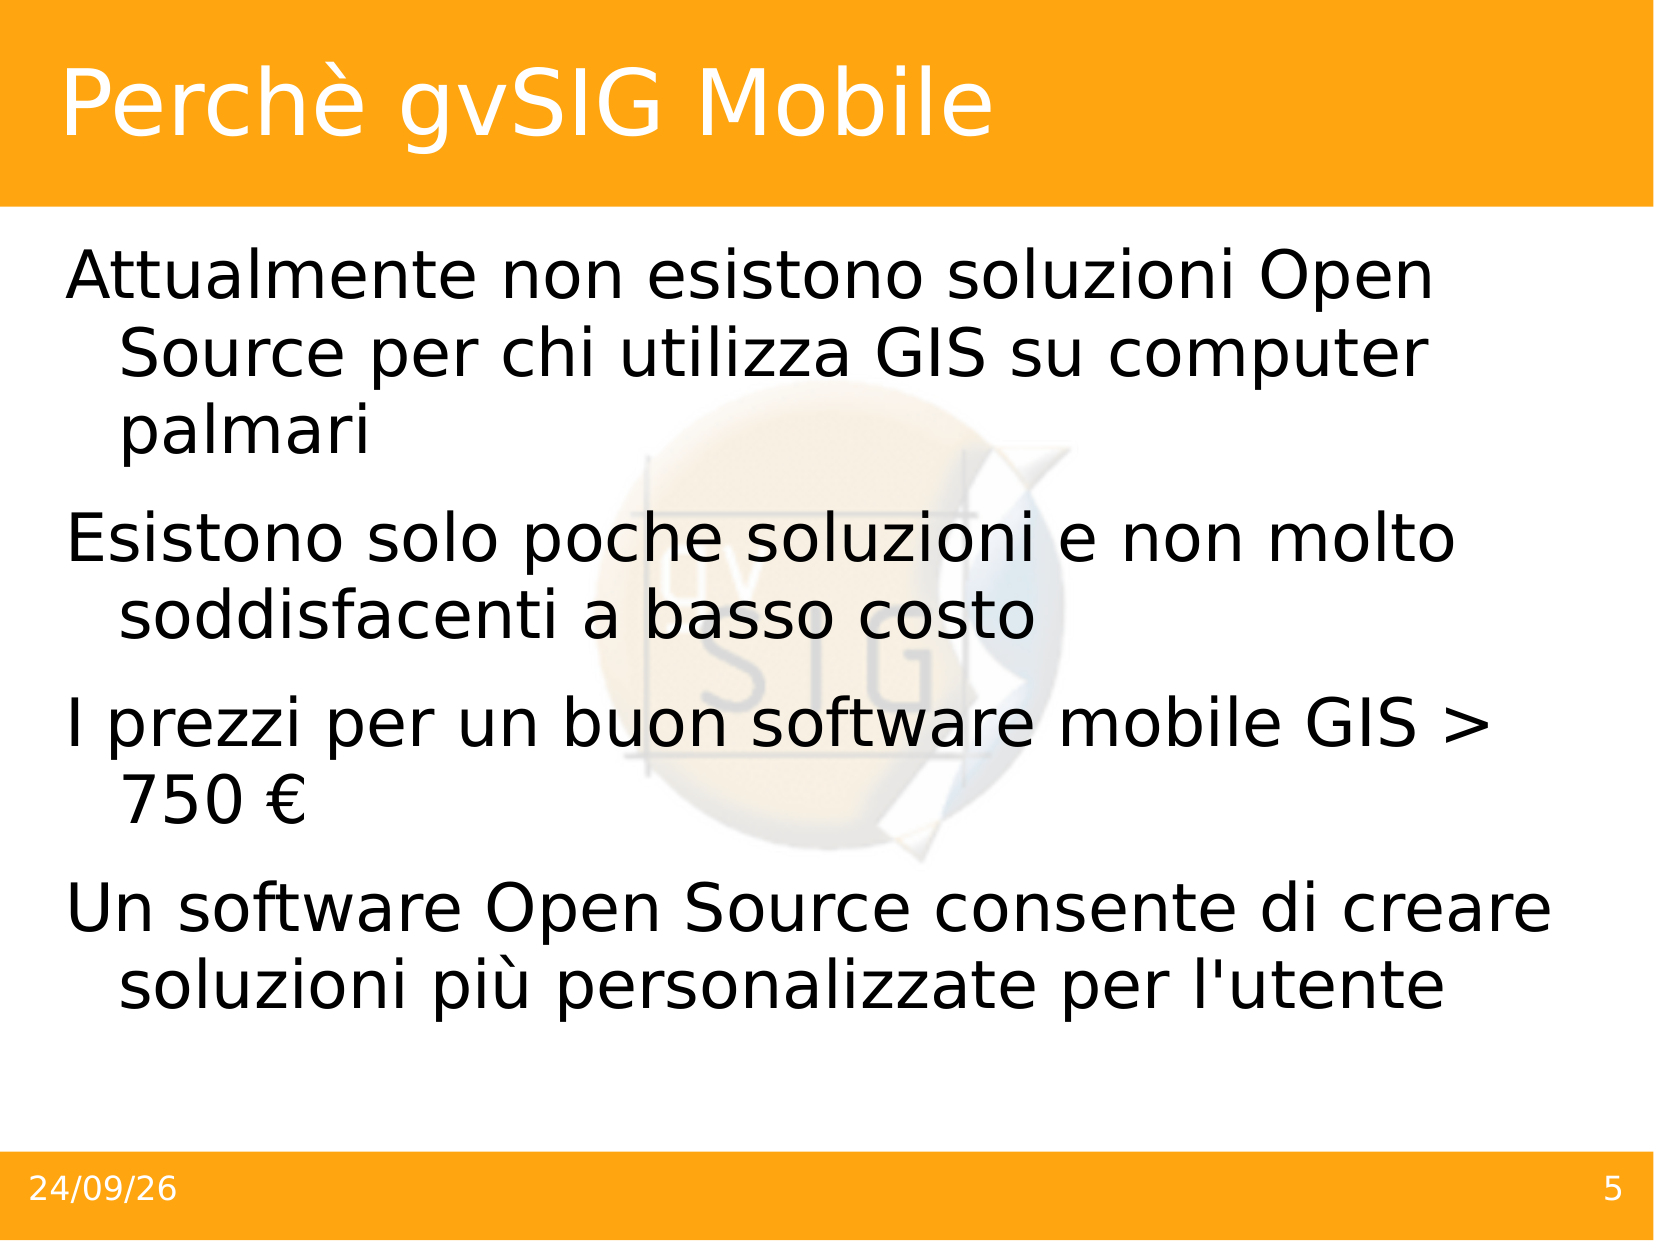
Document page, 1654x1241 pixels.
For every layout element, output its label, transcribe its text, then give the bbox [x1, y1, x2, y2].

list Attualmente non esistono soluzioni Open Source per chi utilizza GIS su computer palmari Esistono solo poche soluzioni e non molto soddisfacenti a basso costo I prezzi per un buon software mobile GIS > 750 € Un software Open Source consente di creare soluzioni più personalizzate per l'utente [47, 236, 1595, 1123]
title Perchè gvSIG Mobile [59, 29, 1536, 178]
